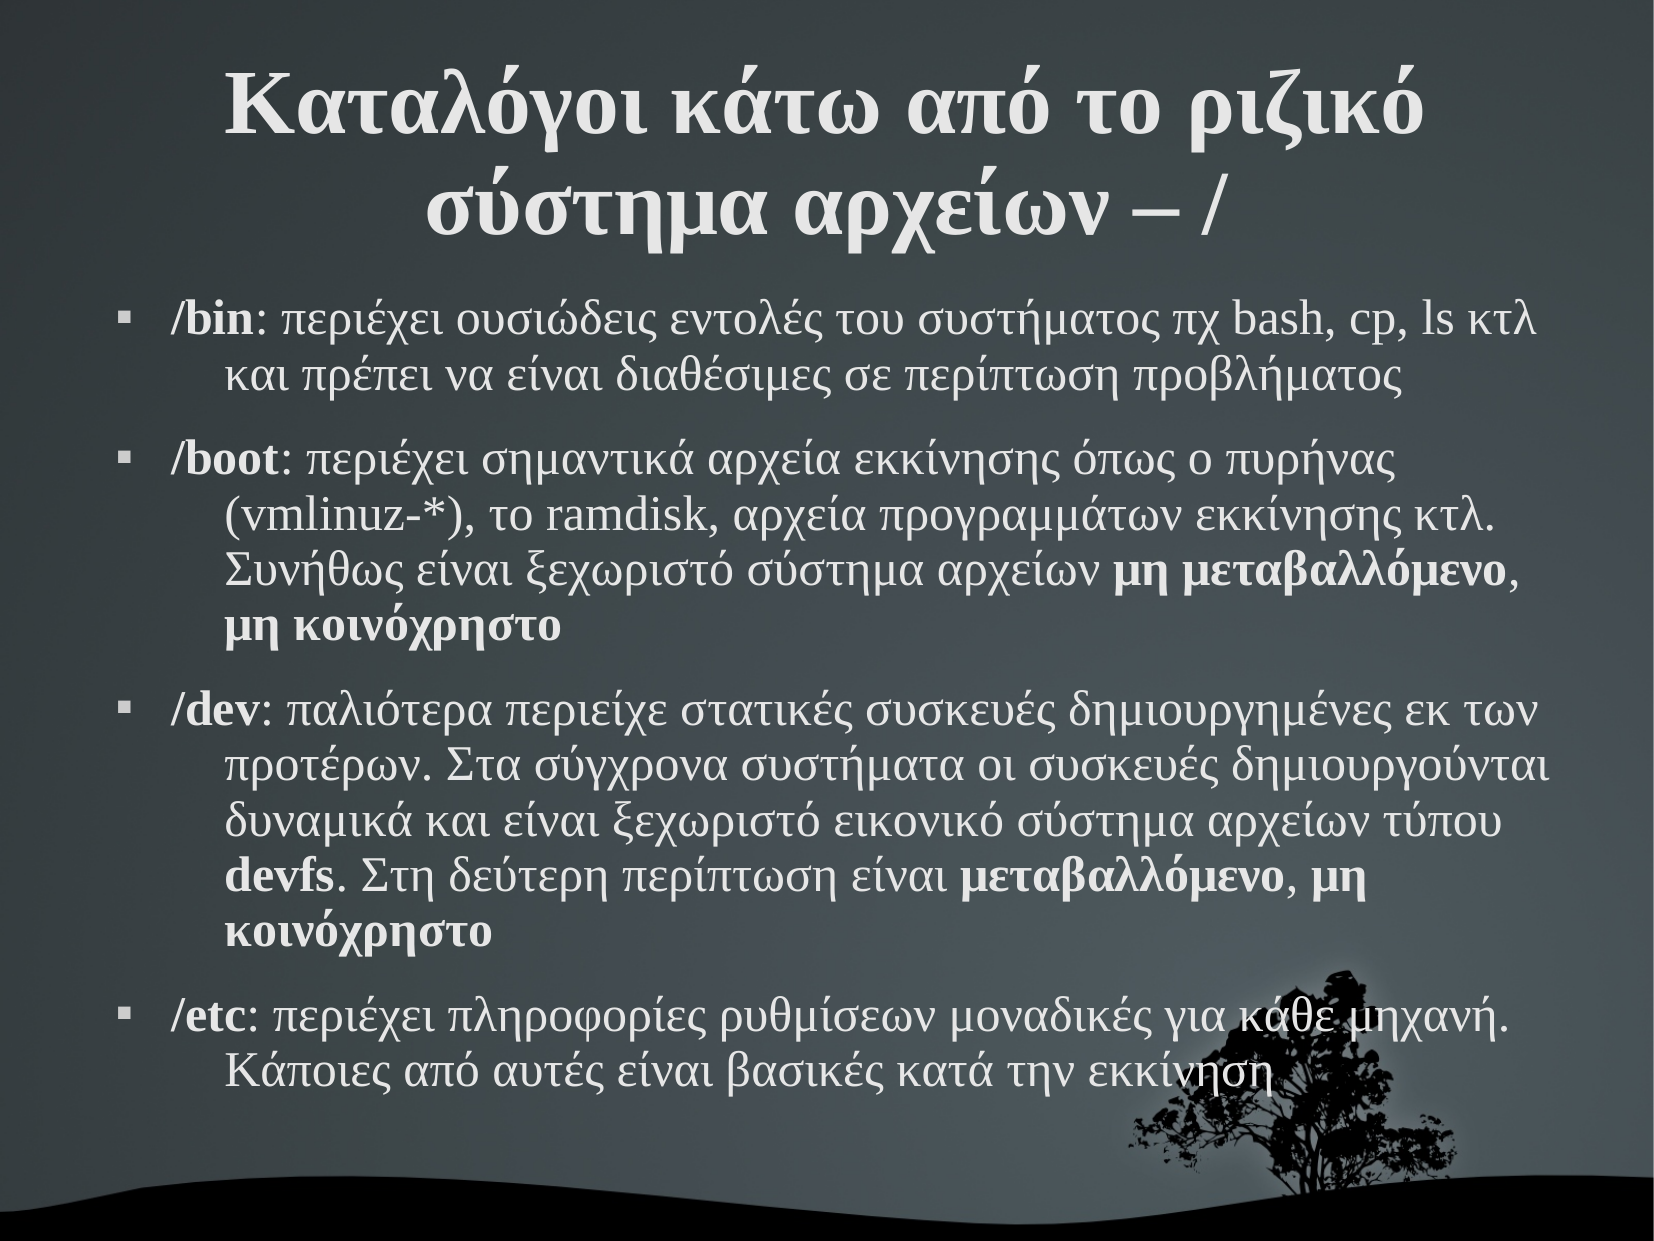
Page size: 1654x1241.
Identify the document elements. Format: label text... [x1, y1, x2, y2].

list /bin: περιέχει ουσιώδεις εντολές του συστήματος πχ bash, cp, ls κτλ και πρέπει να είναι διαθέσιμες σε περίπτωση προβλήματος /boot: περιέχει σημαντικά αρχεία εκκίνησης όπως ο πυρήνας (vmlinuz-*), το ramdisk, αρχεία προγραμμάτων εκκίνησης κτλ. Συνήθως είναι ξεχωριστό σύστημα αρχείων μη μεταβαλλόμενο, μη κοινόχρηστο /dev: παλιότερα περιείχε στατικές συσκευές δημιουργημένες εκ των προτέρων. Στα σύγχρονα συστήματα οι συσκευές δημιουργούνται δυναμικά και είναι ξεχωριστό εικονικό σύστημα αρχείων τύπου devfs. Στη δεύτερη περίπτωση είναι μεταβαλλόμενο, μη κοινόχρηστο /etc: περιέχει πληροφορίες ρυθμίσεων μοναδικές για κάθε μηχανή. Κάποιες από αυτές είναι βασικές κατά την εκκίνηση [82, 290, 1571, 1204]
picture [0, 0, 1654, 1241]
title Καταλόγοι κάτω από το ριζικό σύστημα αρχείων – / [82, 33, 1571, 273]
